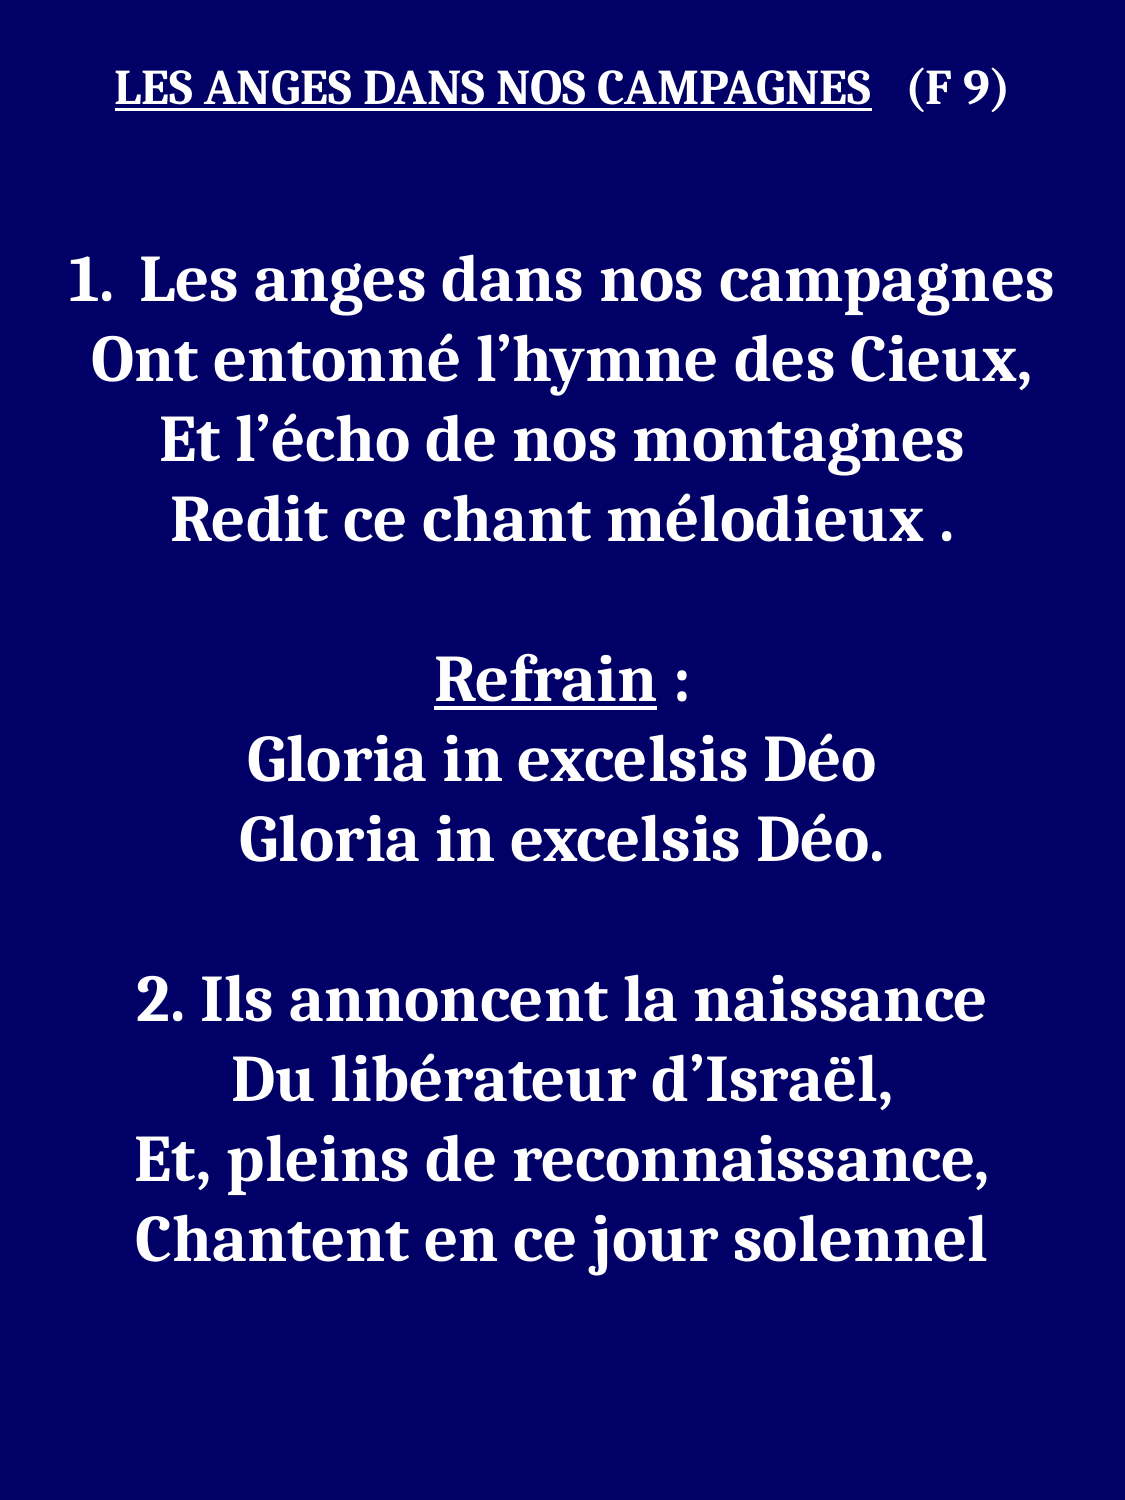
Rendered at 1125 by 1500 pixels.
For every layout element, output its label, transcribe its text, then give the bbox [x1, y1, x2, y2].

text_box LES ANGES DANS NOS CAMPAGNES (F 9) Les anges dans nos campagnes Ont entonné l’hymne des Cieux, Et l’écho de nos montagnes Redit ce chant mélodieux . Refrain : Gloria in excelsis Déo Gloria in excelsis Déo. 2. Ils annoncent la naissance Du libérateur d’Israël, Et, pleins de reconnaissance, Chantent en ce jour solennel [0, 47, 1125, 1282]
